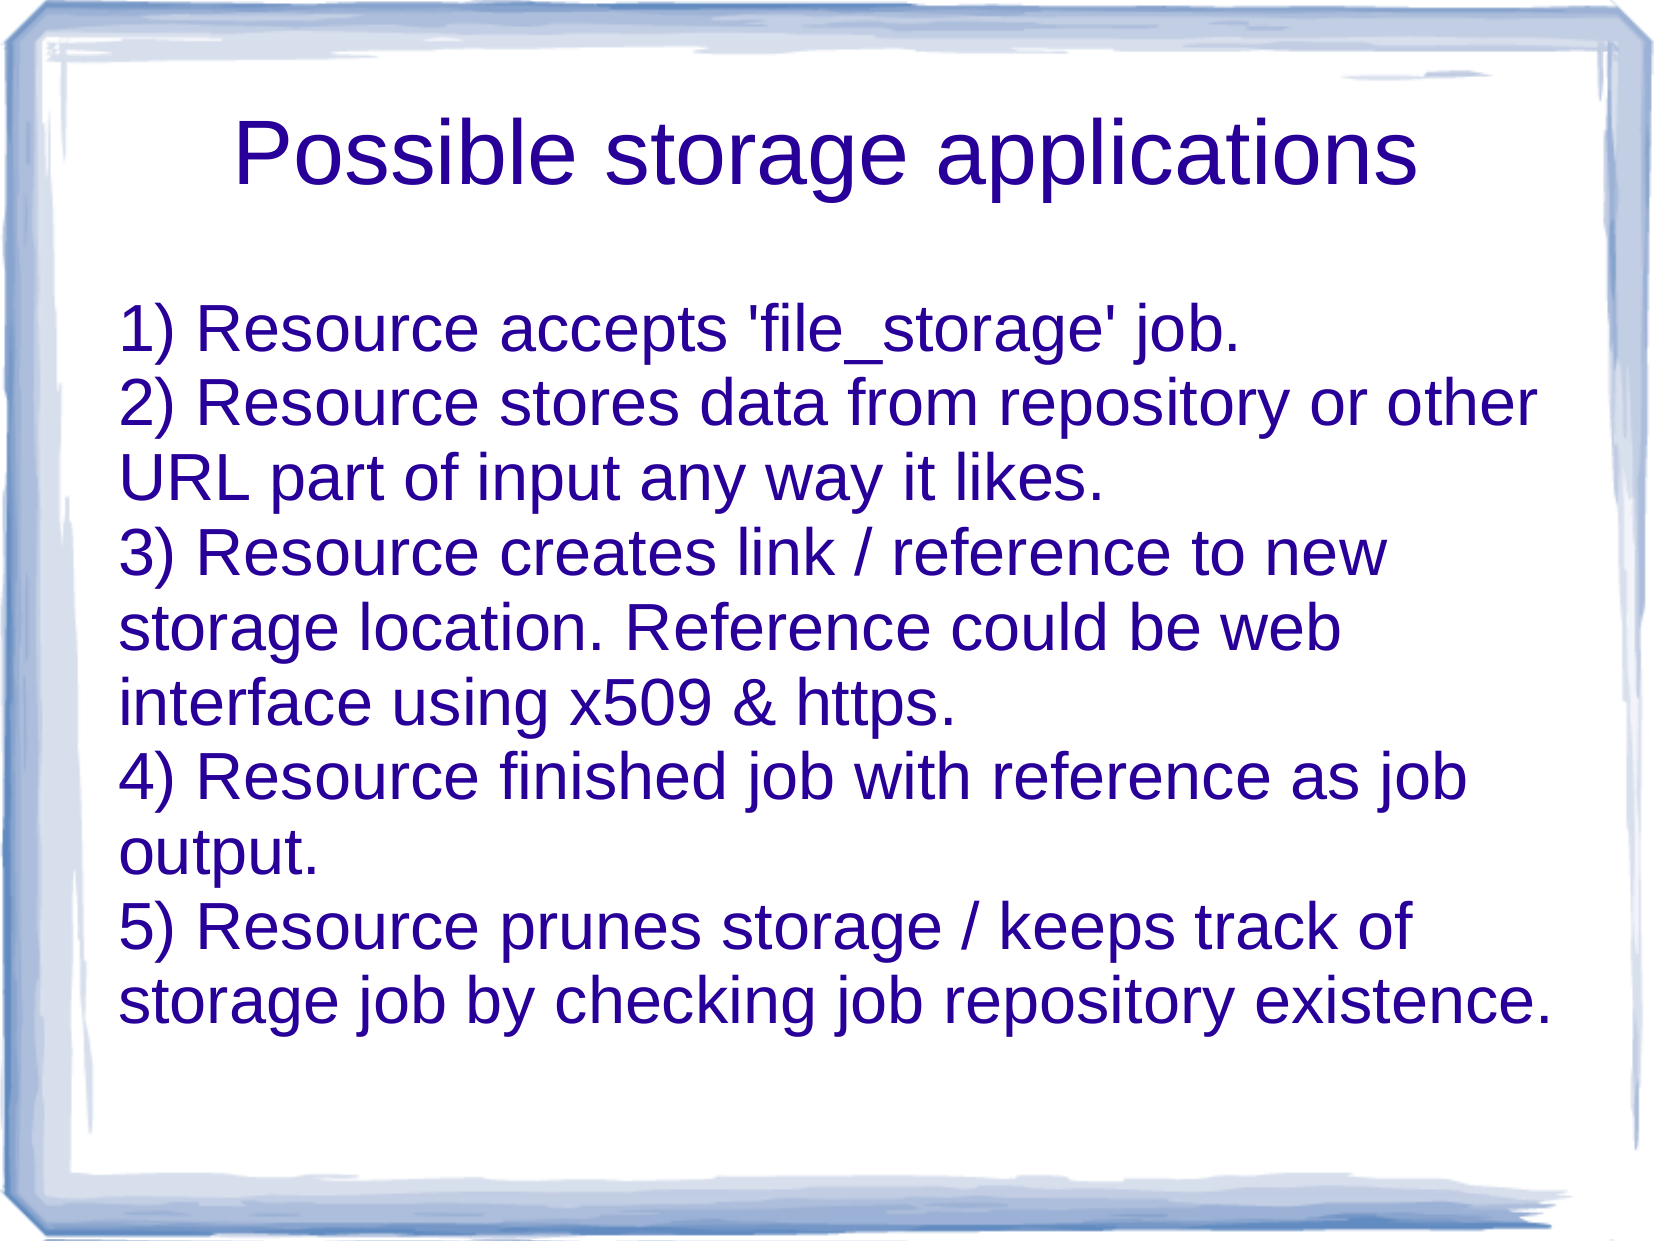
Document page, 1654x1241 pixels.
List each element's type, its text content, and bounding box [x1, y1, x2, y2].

subtitle 1) Resource accepts 'file_storage' job. 2) Resource stores data from repository or other URL part of input any way it likes. 3) Resource creates link / reference to new storage location. Reference could be web interface using x509 & https. 4) Resource finished job with reference as job output. 5) Resource prunes storage / keeps track of storage job by checking job repository existence. [118, 236, 1571, 1093]
picture [0, 0, 1654, 1241]
title Possible storage applications [82, 56, 1571, 250]
